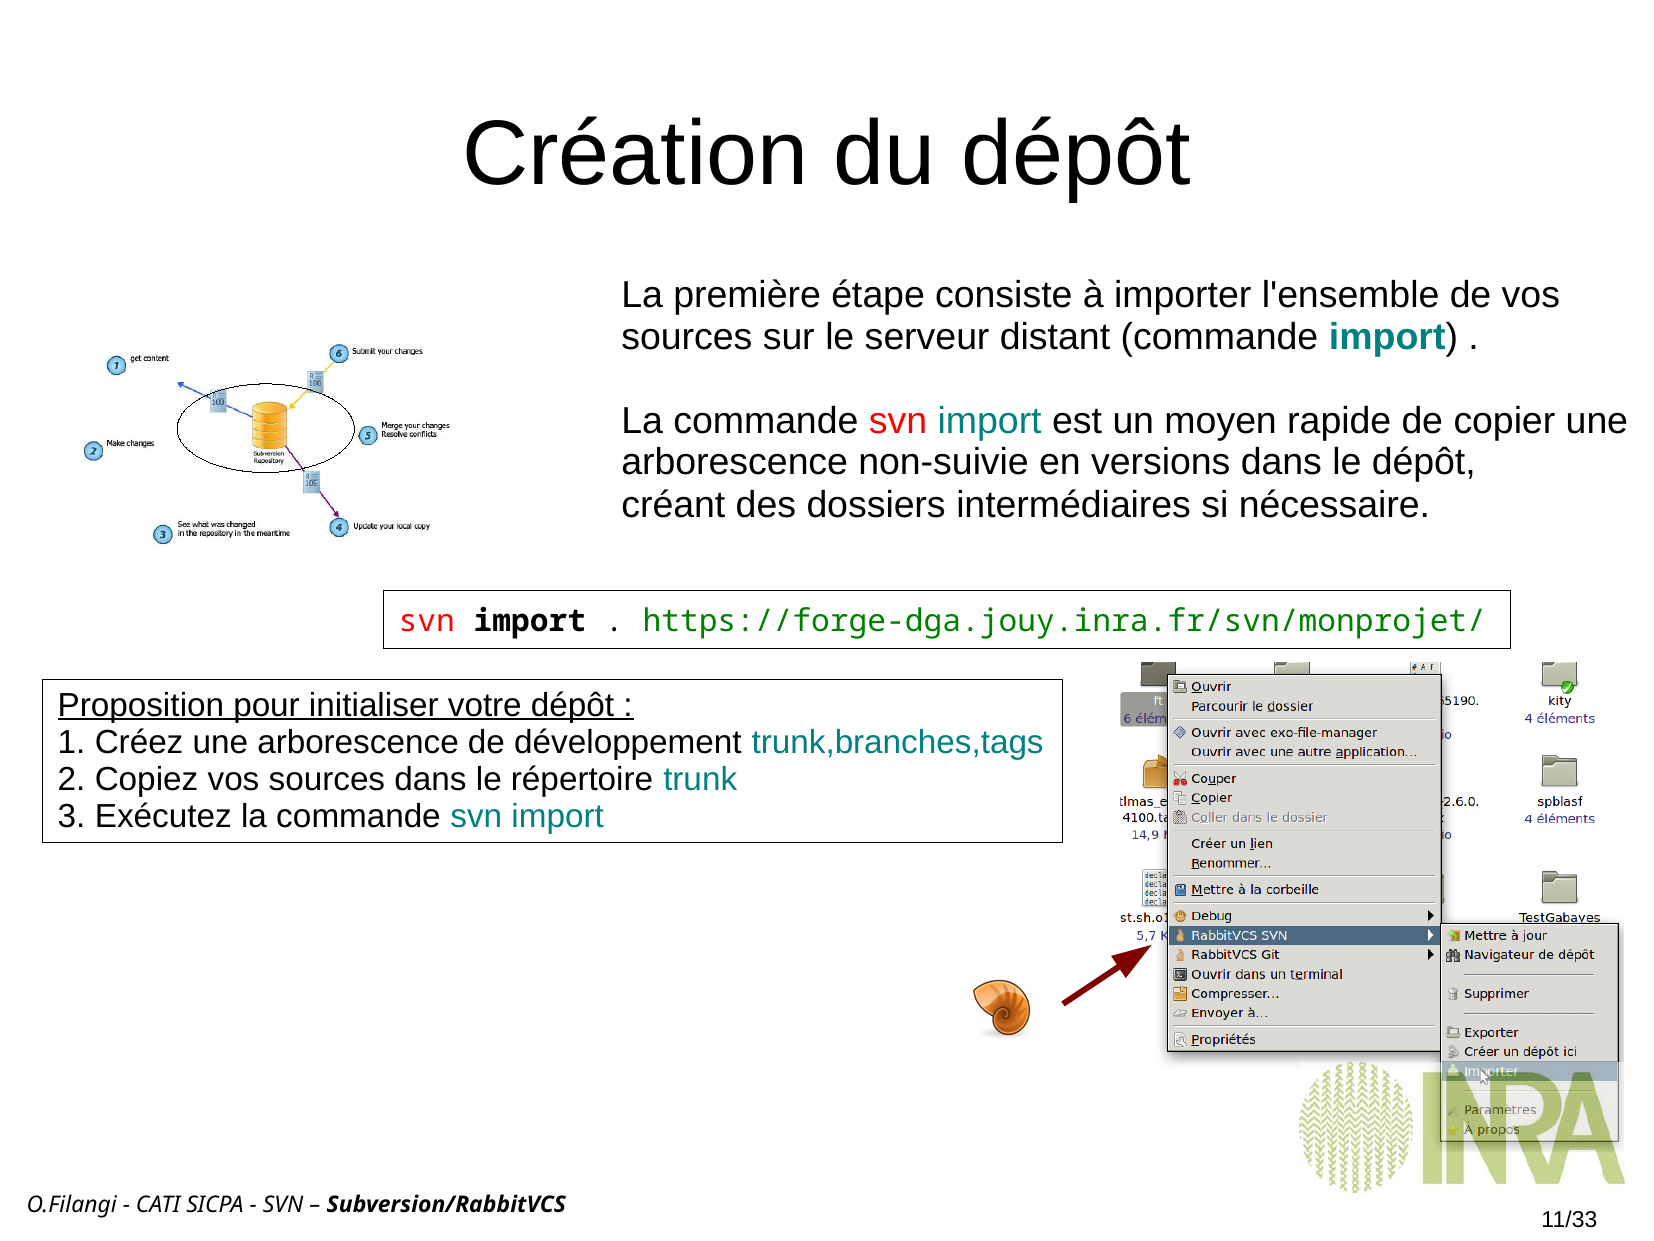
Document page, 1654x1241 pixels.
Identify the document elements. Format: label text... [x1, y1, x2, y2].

picture [68, 324, 473, 562]
text_box <numéro>/34 [1526, 1199, 1654, 1241]
text_box La première étape consiste à importer l'ensemble de vos sources sur le serveur distant (commande import) . La commande svn import est un moyen rapide de copier une arborescence non-suivie en versions dans le dépôt, créant des dossiers intermédiaires si nécessaire. [606, 265, 1654, 533]
title Création du dépôt [82, 49, 1571, 257]
picture [1120, 662, 1625, 1193]
text_box Proposition pour initialiser votre dépôt : Créez une arborescence de développement trunk,branches,tags Copiez vos sources dans le répertoire trunk Exécutez la commande svn import [42, 679, 1063, 843]
picture [969, 974, 1034, 1042]
text_box O.Filangi - CATI SICPA - SVN – Subversion/RabbitVCS [5, 1181, 611, 1227]
text_box svn import . https://forge-dga.jouy.inra.fr/svn/monprojet/ [383, 590, 1511, 641]
text_box [177, 383, 355, 473]
